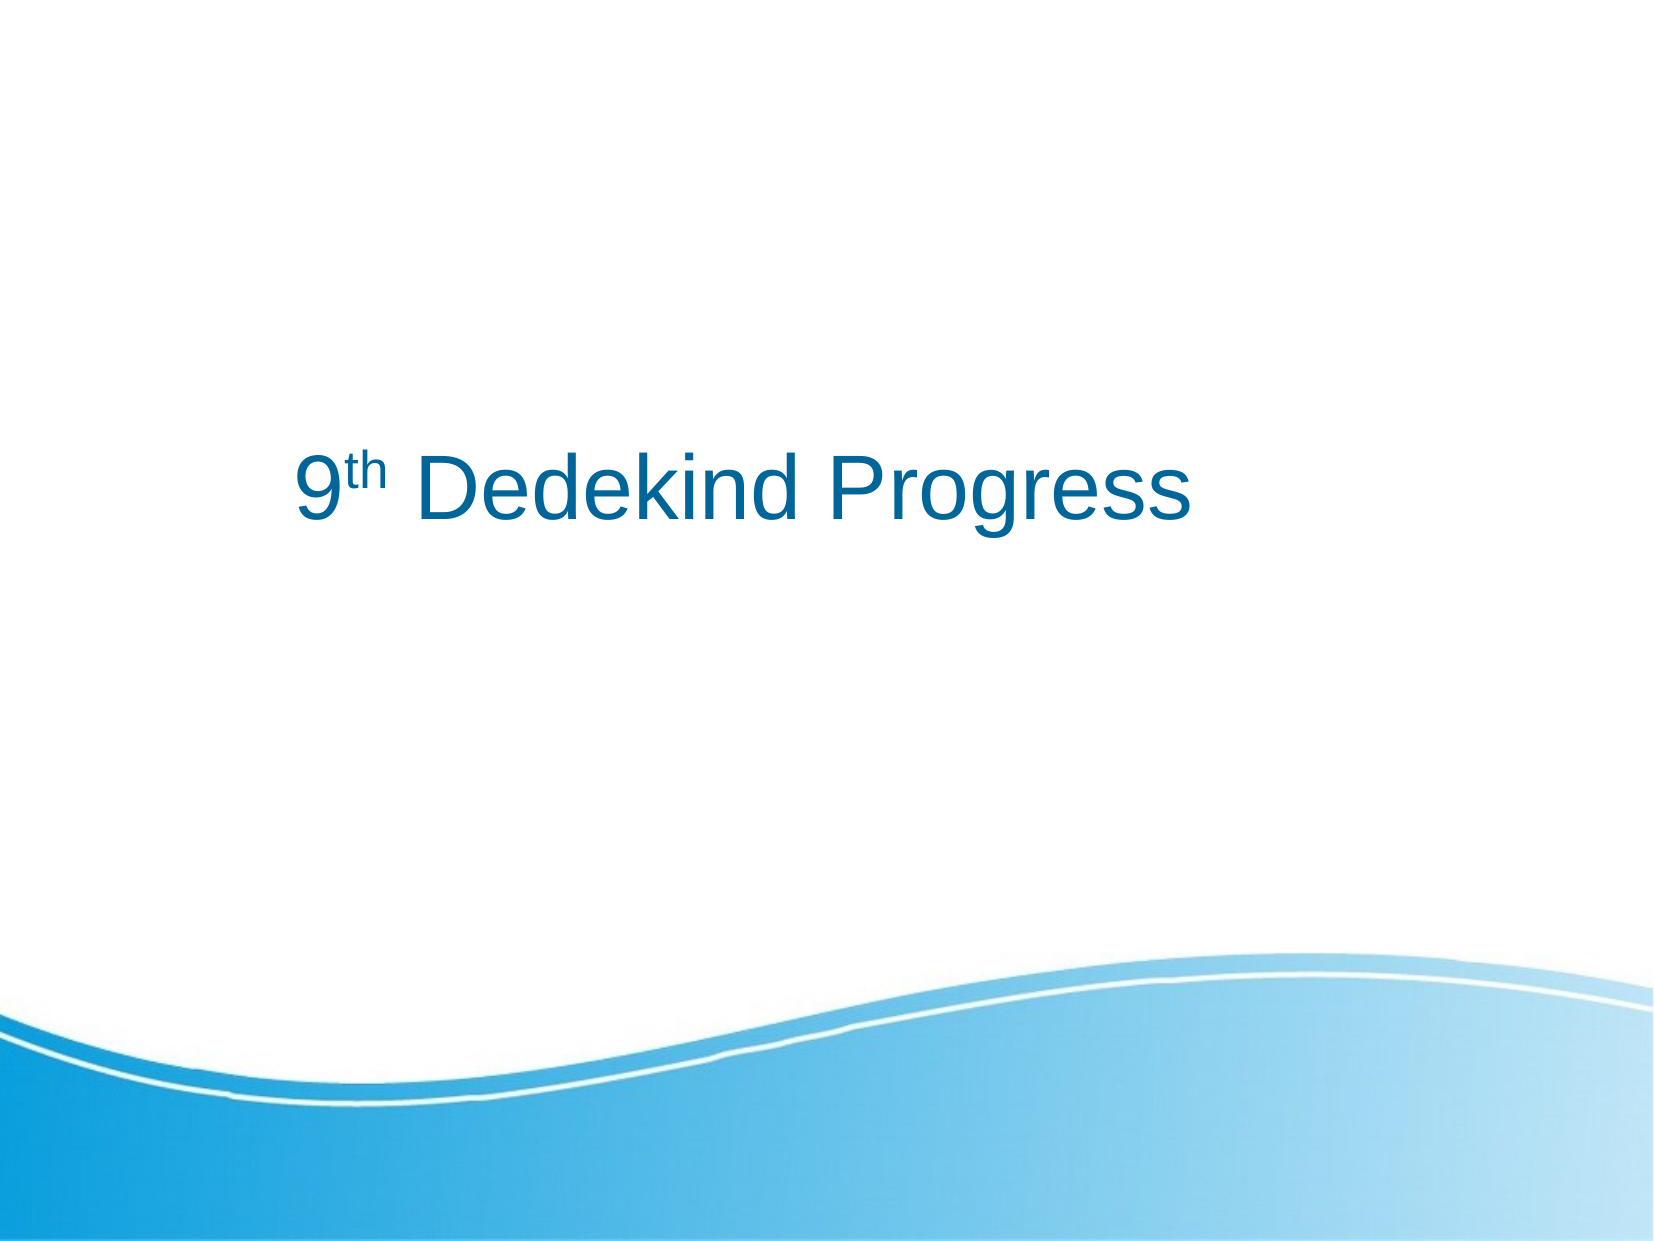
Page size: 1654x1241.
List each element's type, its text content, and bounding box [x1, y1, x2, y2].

picture [0, 952, 1654, 1241]
title 9th Dedekind Progress [0, 384, 1489, 592]
